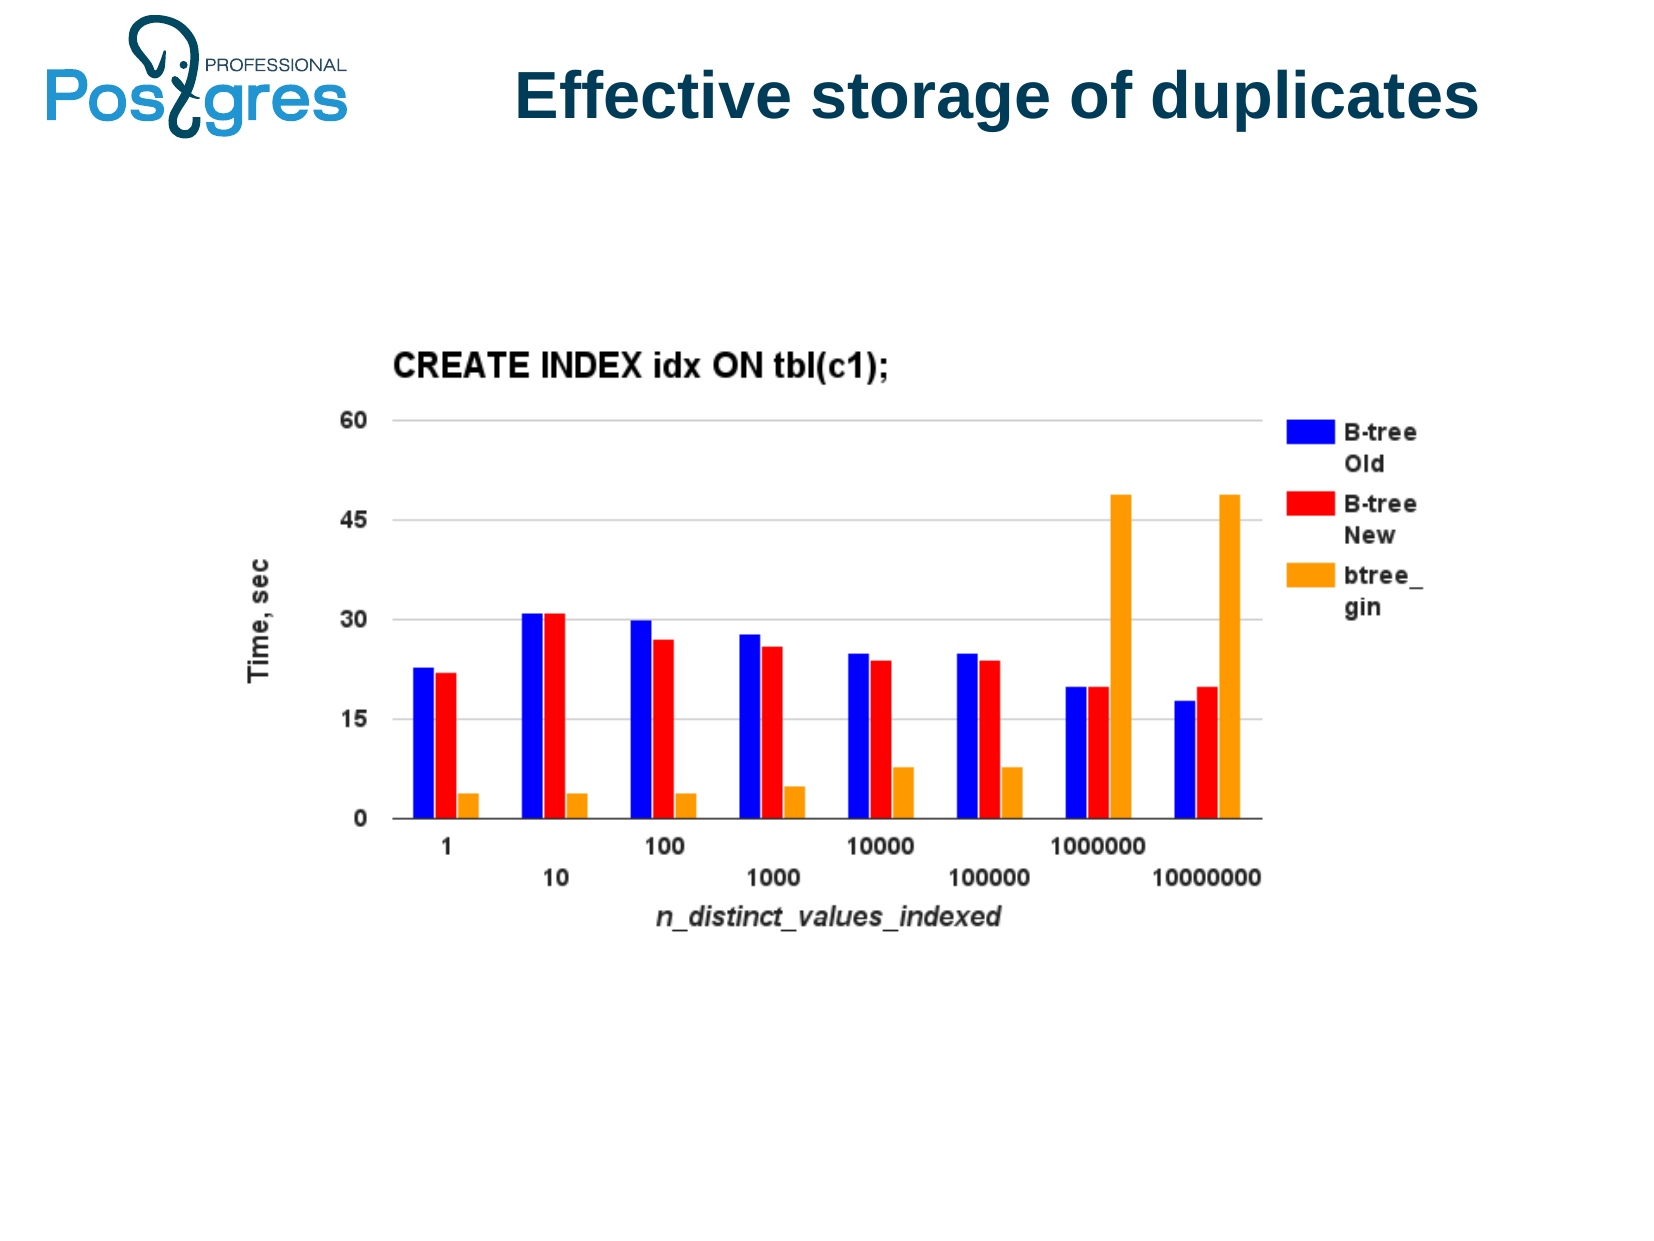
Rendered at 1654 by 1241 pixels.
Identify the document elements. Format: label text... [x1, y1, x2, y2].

title Effective storage of duplicates [389, 49, 1607, 142]
picture [177, 296, 1477, 944]
